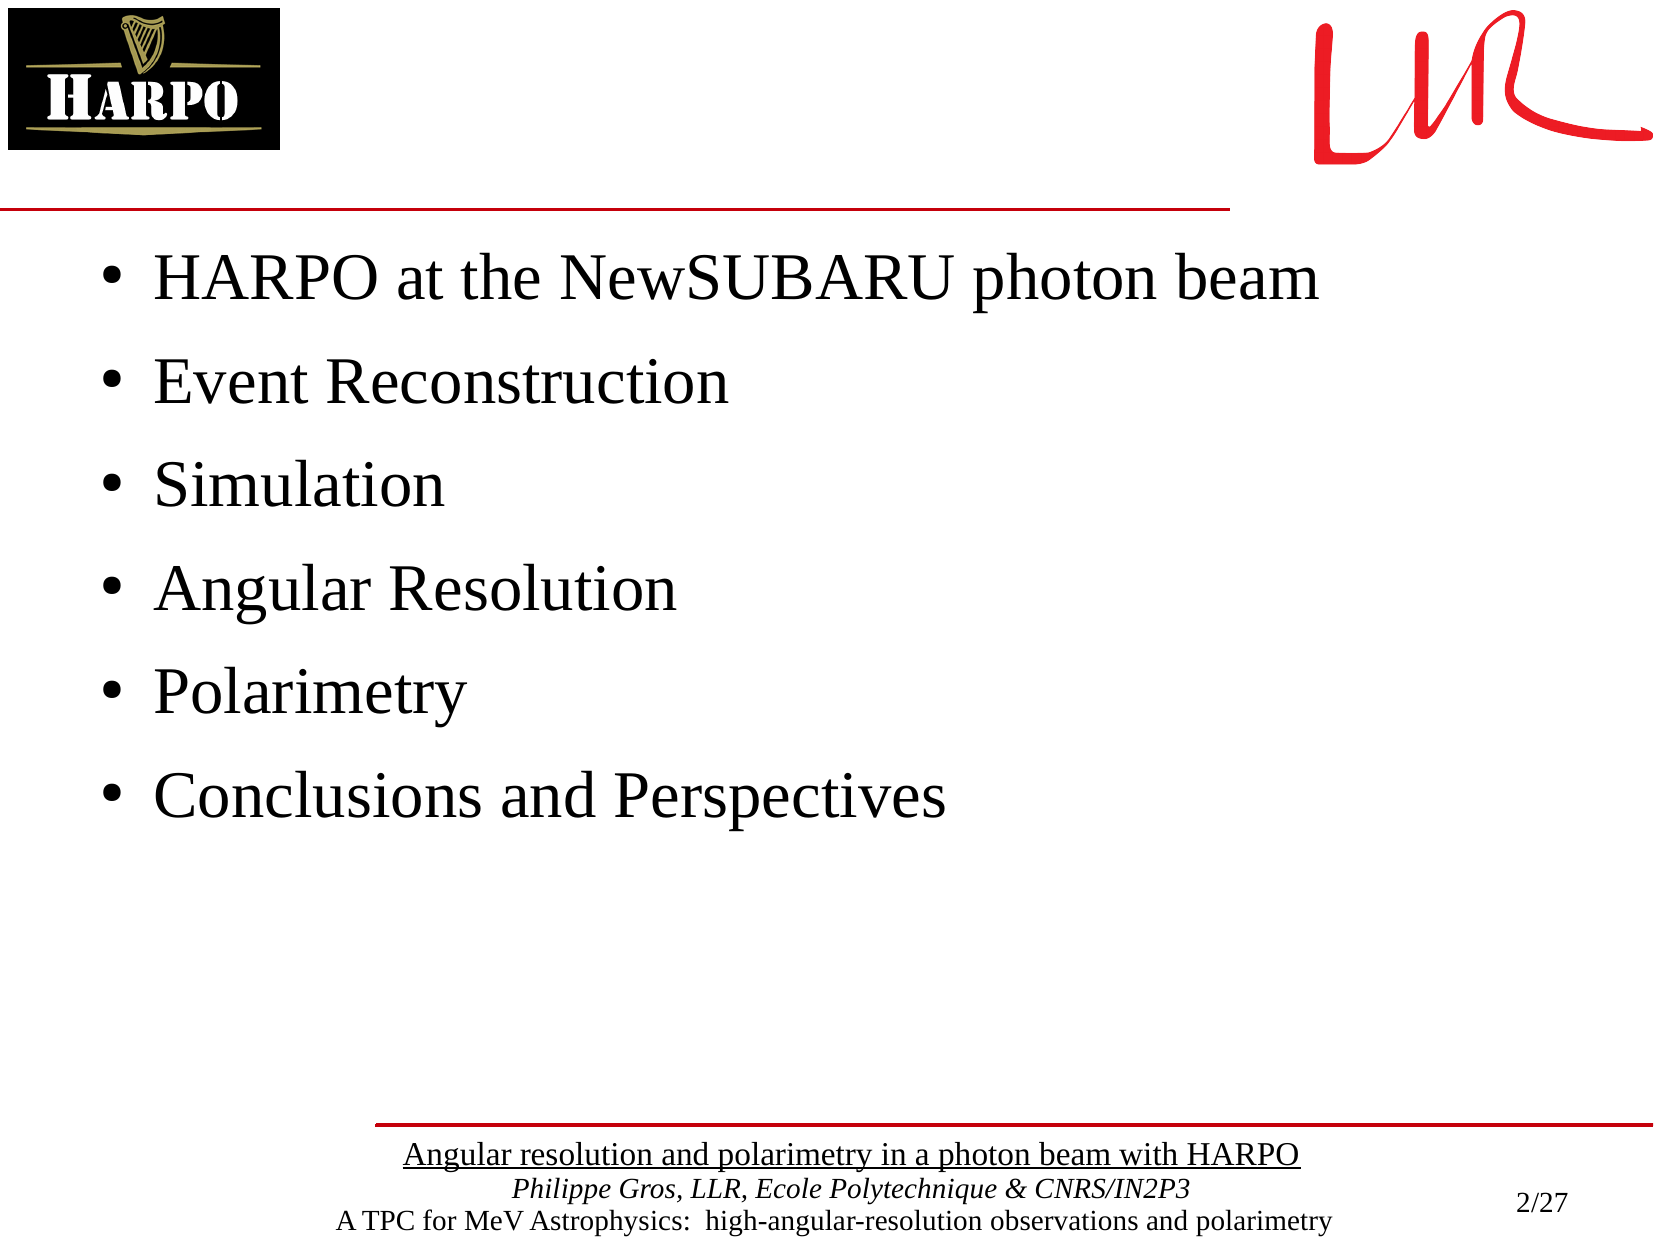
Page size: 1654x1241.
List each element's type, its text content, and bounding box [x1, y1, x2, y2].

picture [8, 8, 280, 150]
picture [1314, 10, 1653, 165]
list HARPO at the NewSUBARU photon beam Event Reconstruction Simulation Angular Resolution Polarimetry Conclusions and Perspectives [82, 239, 1571, 1102]
